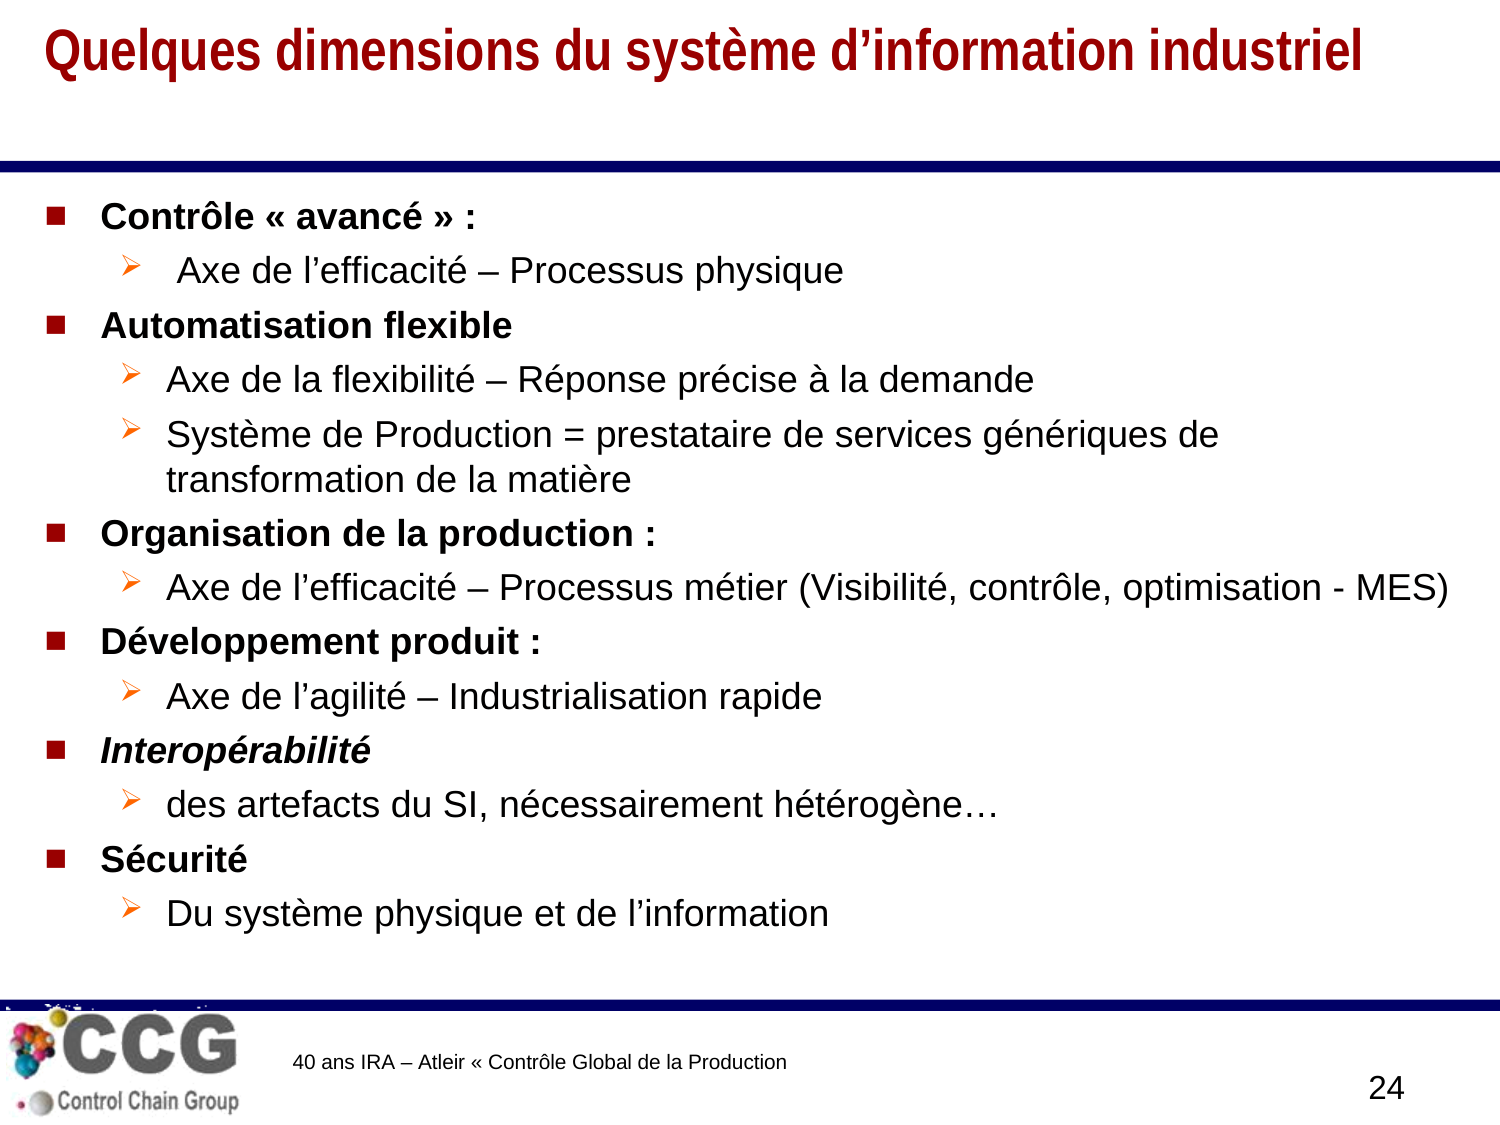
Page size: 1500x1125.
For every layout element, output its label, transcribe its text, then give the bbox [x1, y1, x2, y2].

picture [6, 1004, 243, 1124]
title Quelques dimensions du système d’information industriel [29, 12, 1471, 154]
list Contrôle « avancé » : Axe de l’efficacité – Processus physique Automatisation flexible Axe de la flexibilité – Réponse précise à la demande Système de Production = prestataire de services génériques de transformation de la matière Organisation de la production : Axe de l’efficacité – Processus métier (Visibilité, contrôle, optimisation - MES)‏ Développement produit : Axe de l’agilité – Industrialisation rapide Interopérabilité des artefacts du SI, nécessairement hétérogène… Sécurité Du système physique et de l’information [29, 184, 1471, 989]
